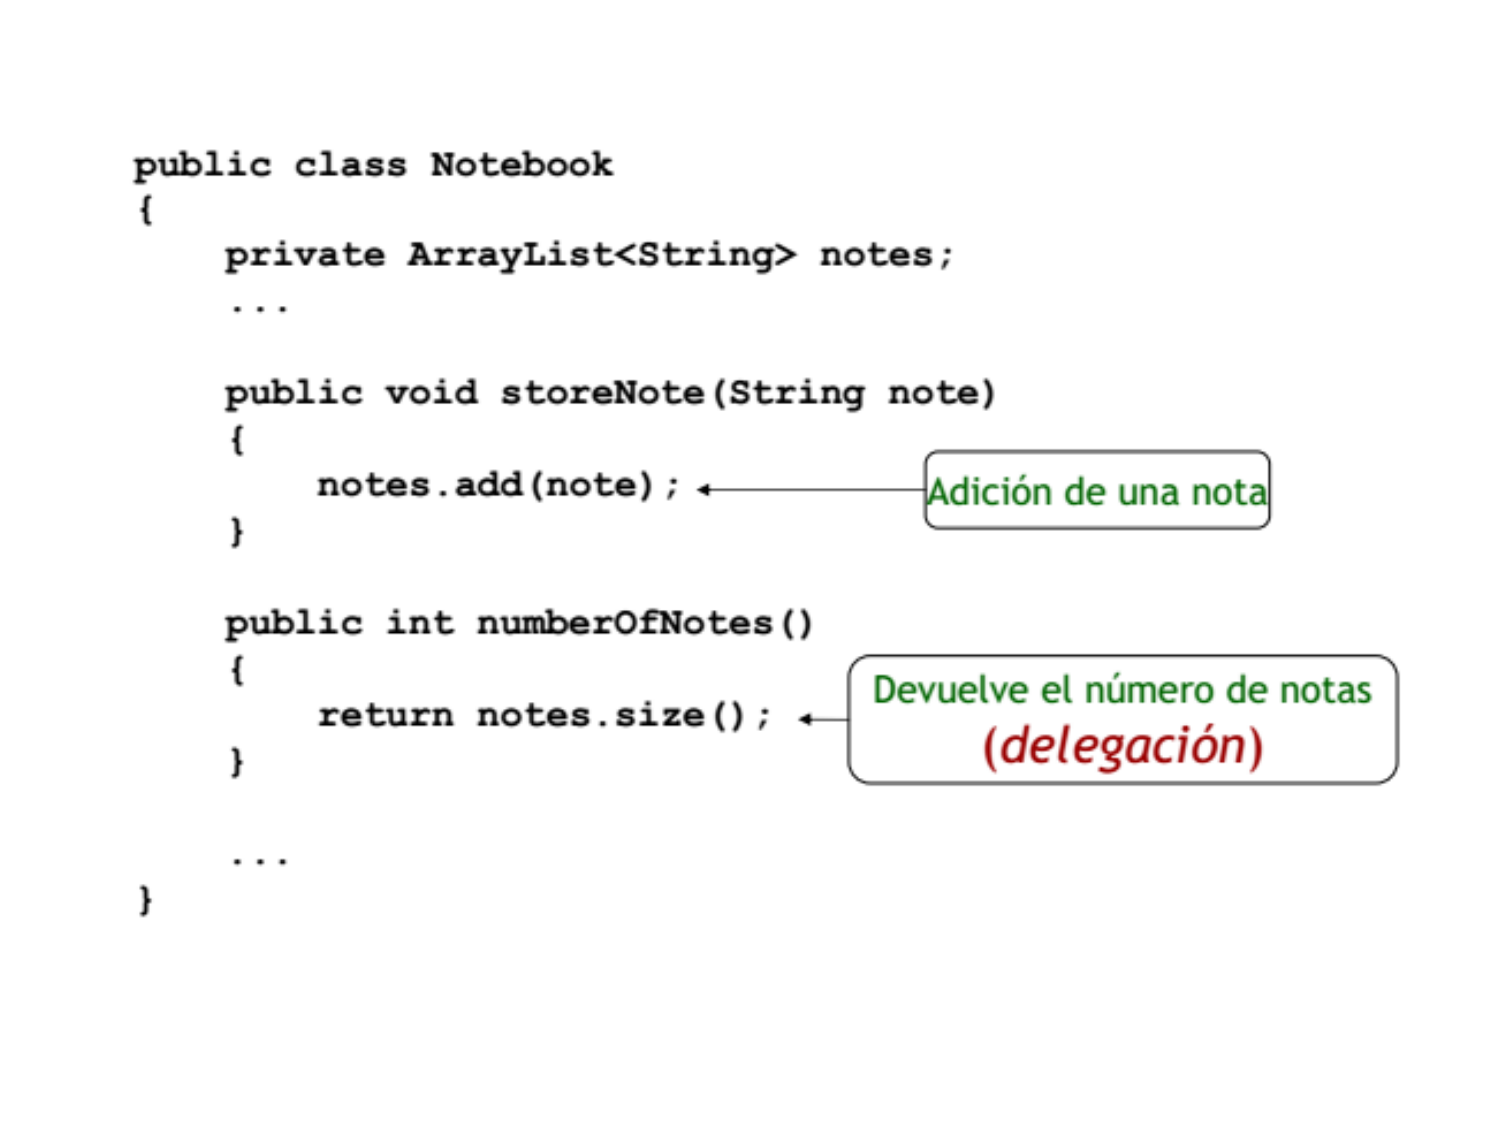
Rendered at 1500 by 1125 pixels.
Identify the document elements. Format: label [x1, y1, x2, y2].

picture [76, 137, 1414, 929]
